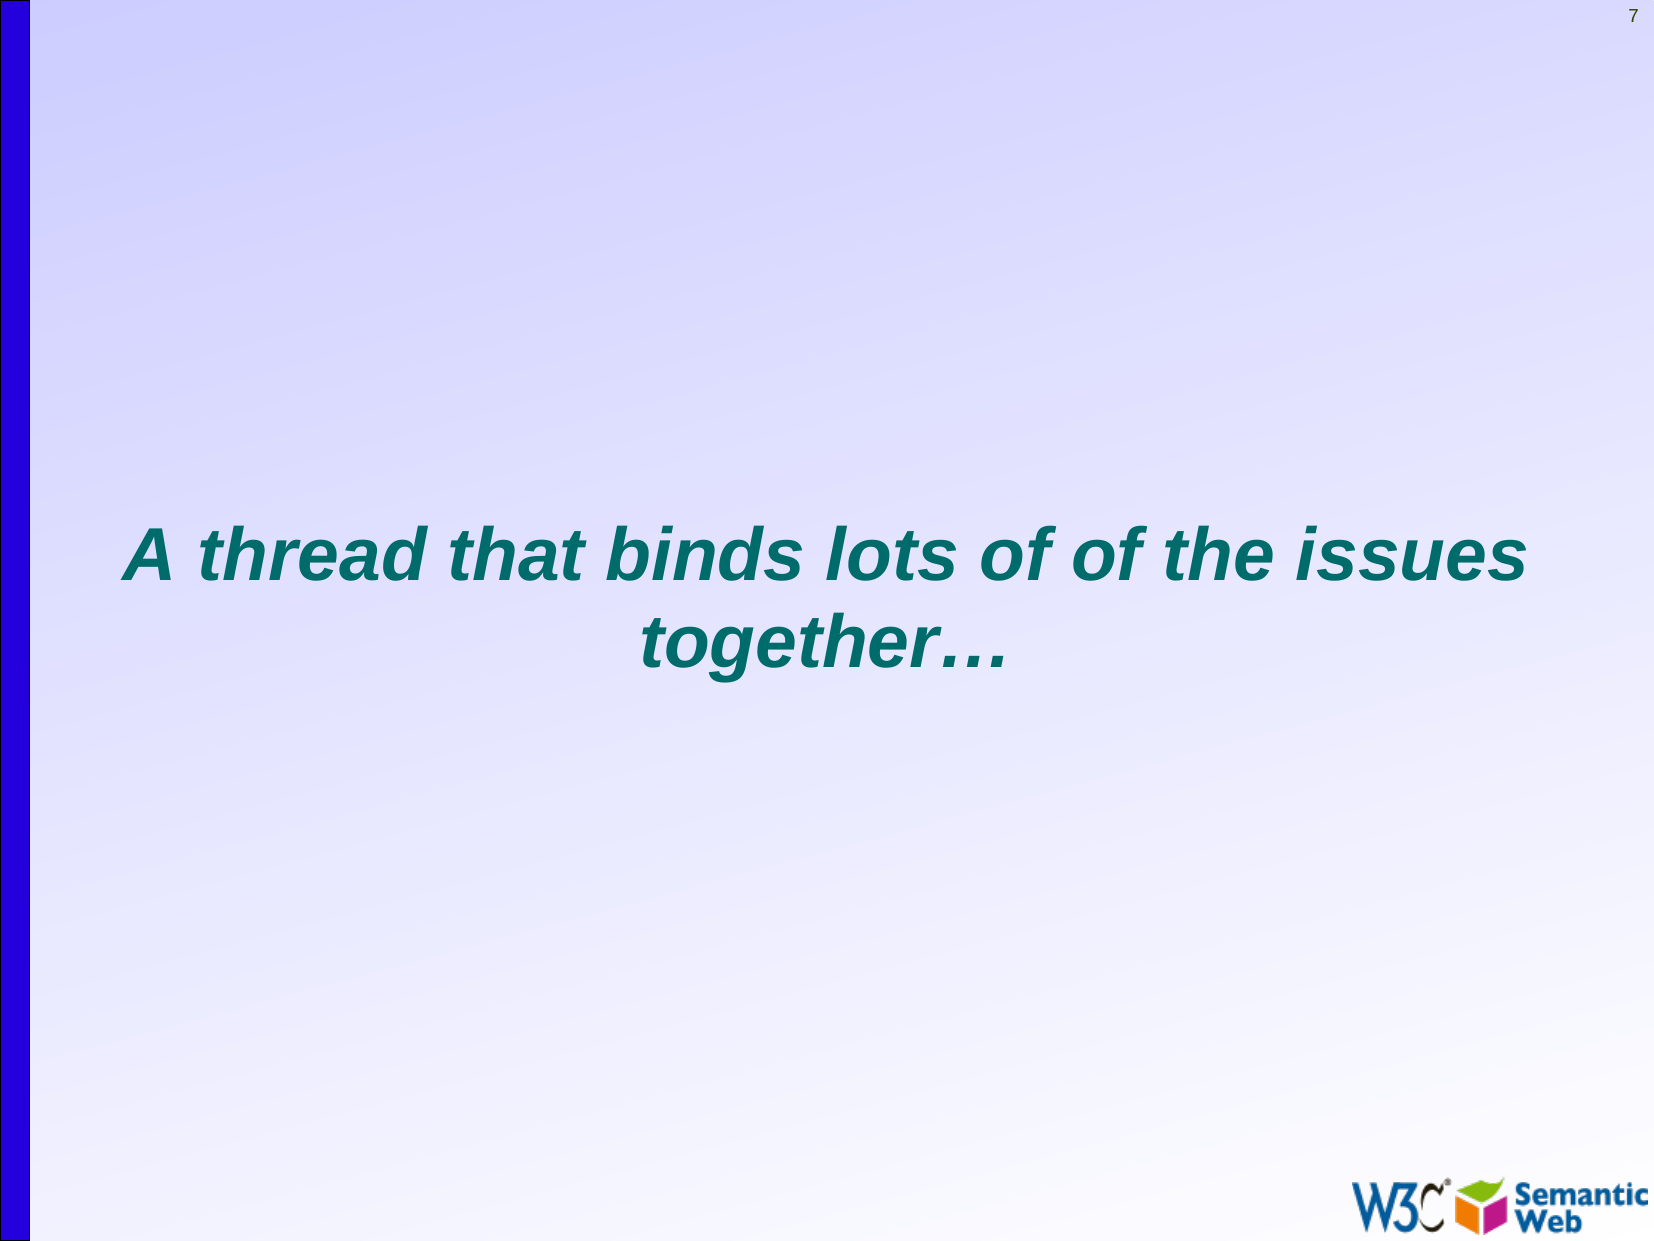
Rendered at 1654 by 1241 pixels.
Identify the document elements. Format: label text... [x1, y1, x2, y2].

title A thread that binds lots of of the issues together… [0, 510, 1654, 683]
picture [1352, 1175, 1648, 1235]
